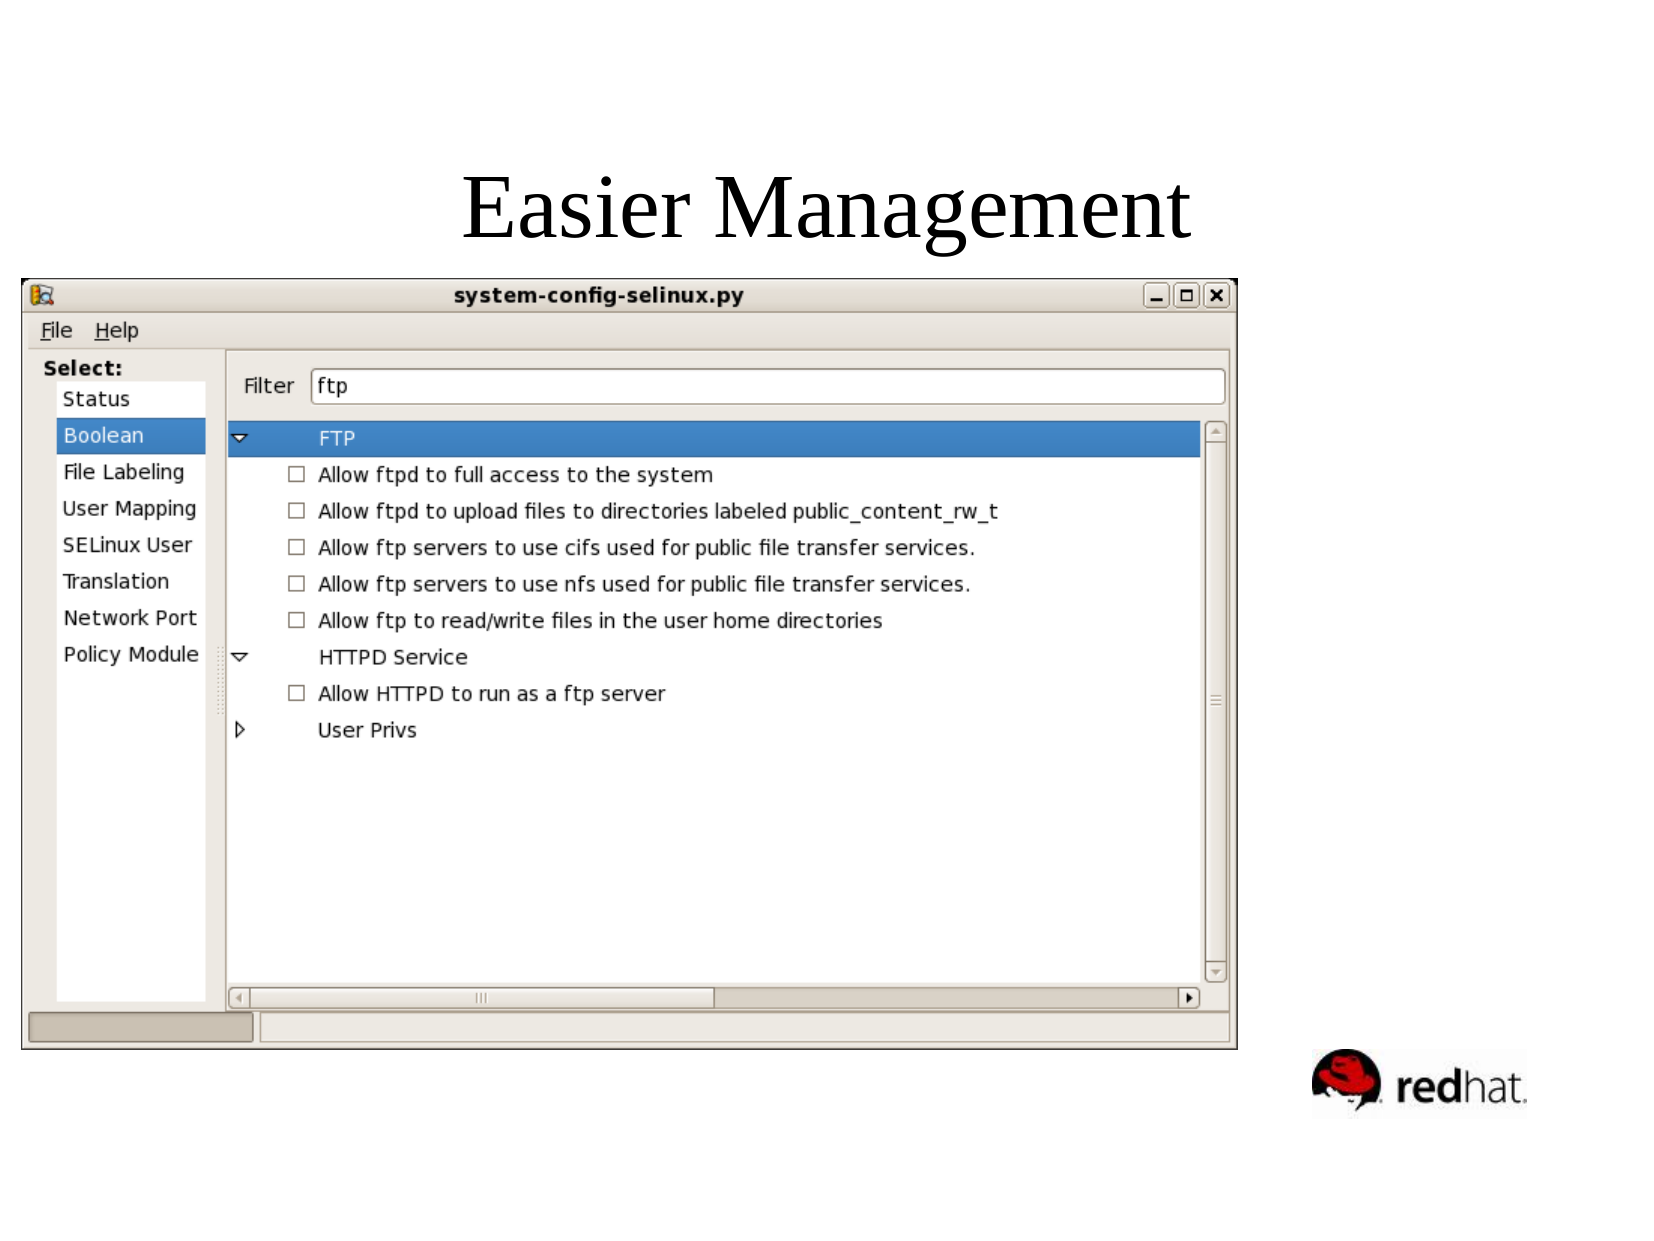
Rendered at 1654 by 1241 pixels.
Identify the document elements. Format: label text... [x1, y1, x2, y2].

picture [1312, 1049, 1527, 1119]
title Easier Management [121, 102, 1534, 311]
picture [21, 278, 1238, 1051]
